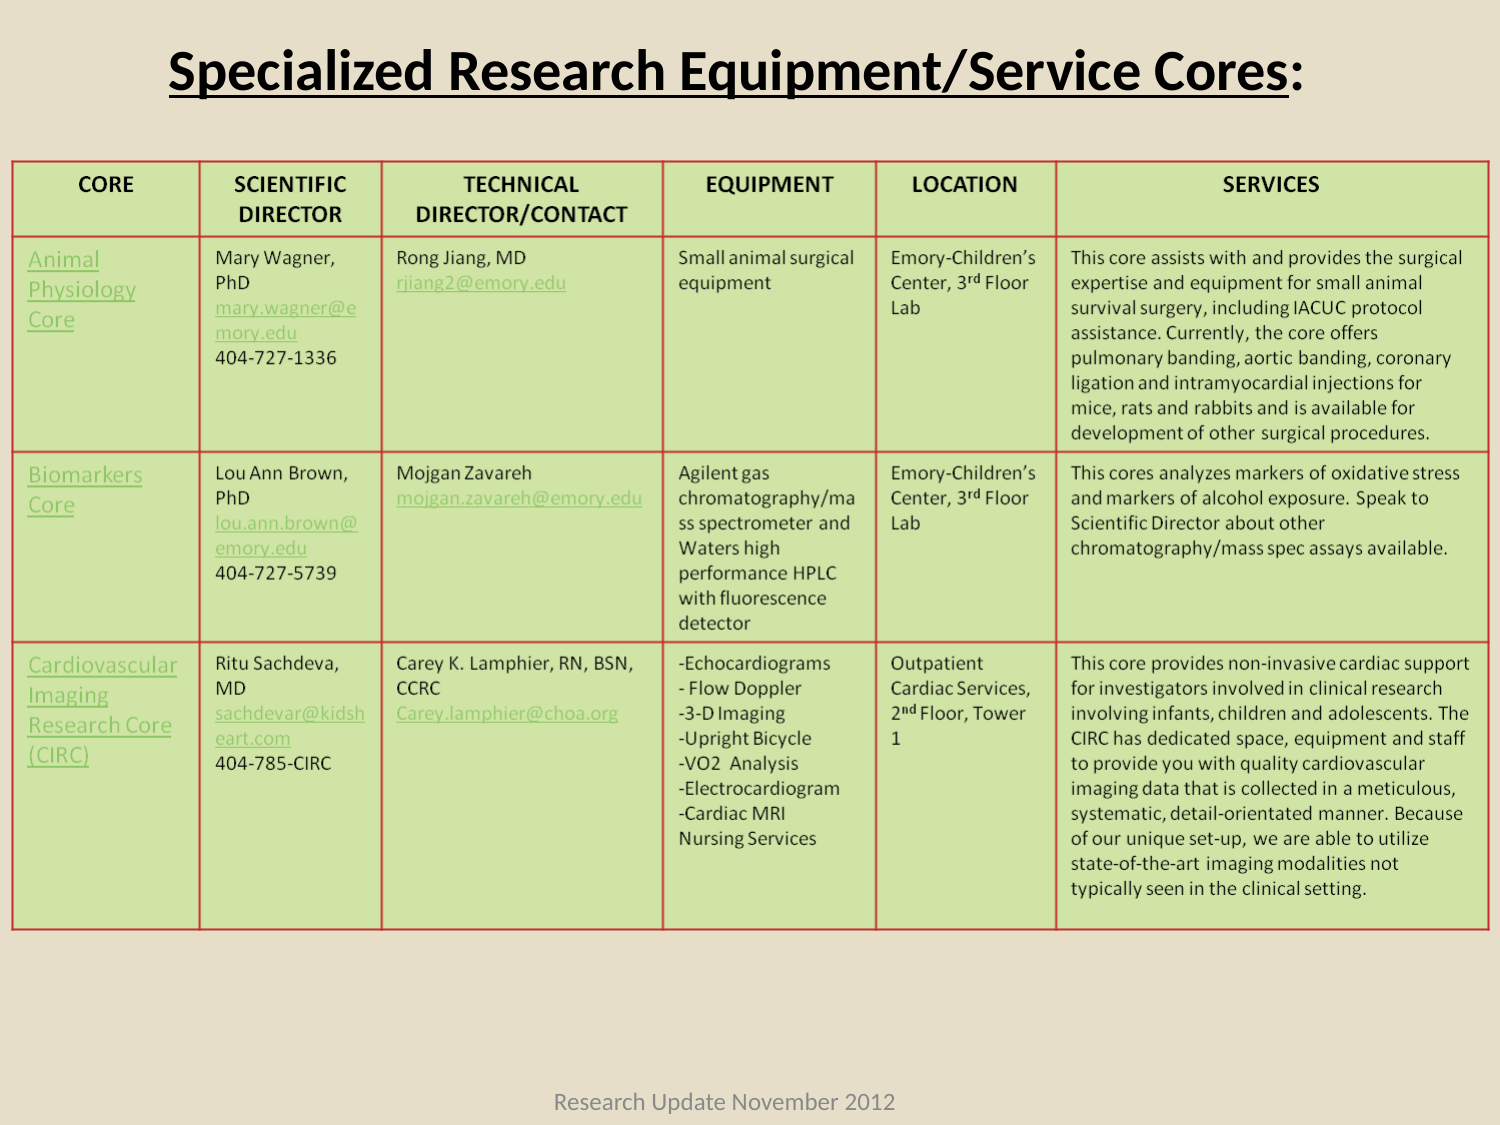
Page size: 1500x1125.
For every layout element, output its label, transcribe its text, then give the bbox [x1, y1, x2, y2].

text_box Specialized Research Equipment/Service Cores: [37, 24, 1450, 138]
picture [1, 151, 1500, 942]
text_box Research Update November 2012 [487, 1074, 963, 1125]
